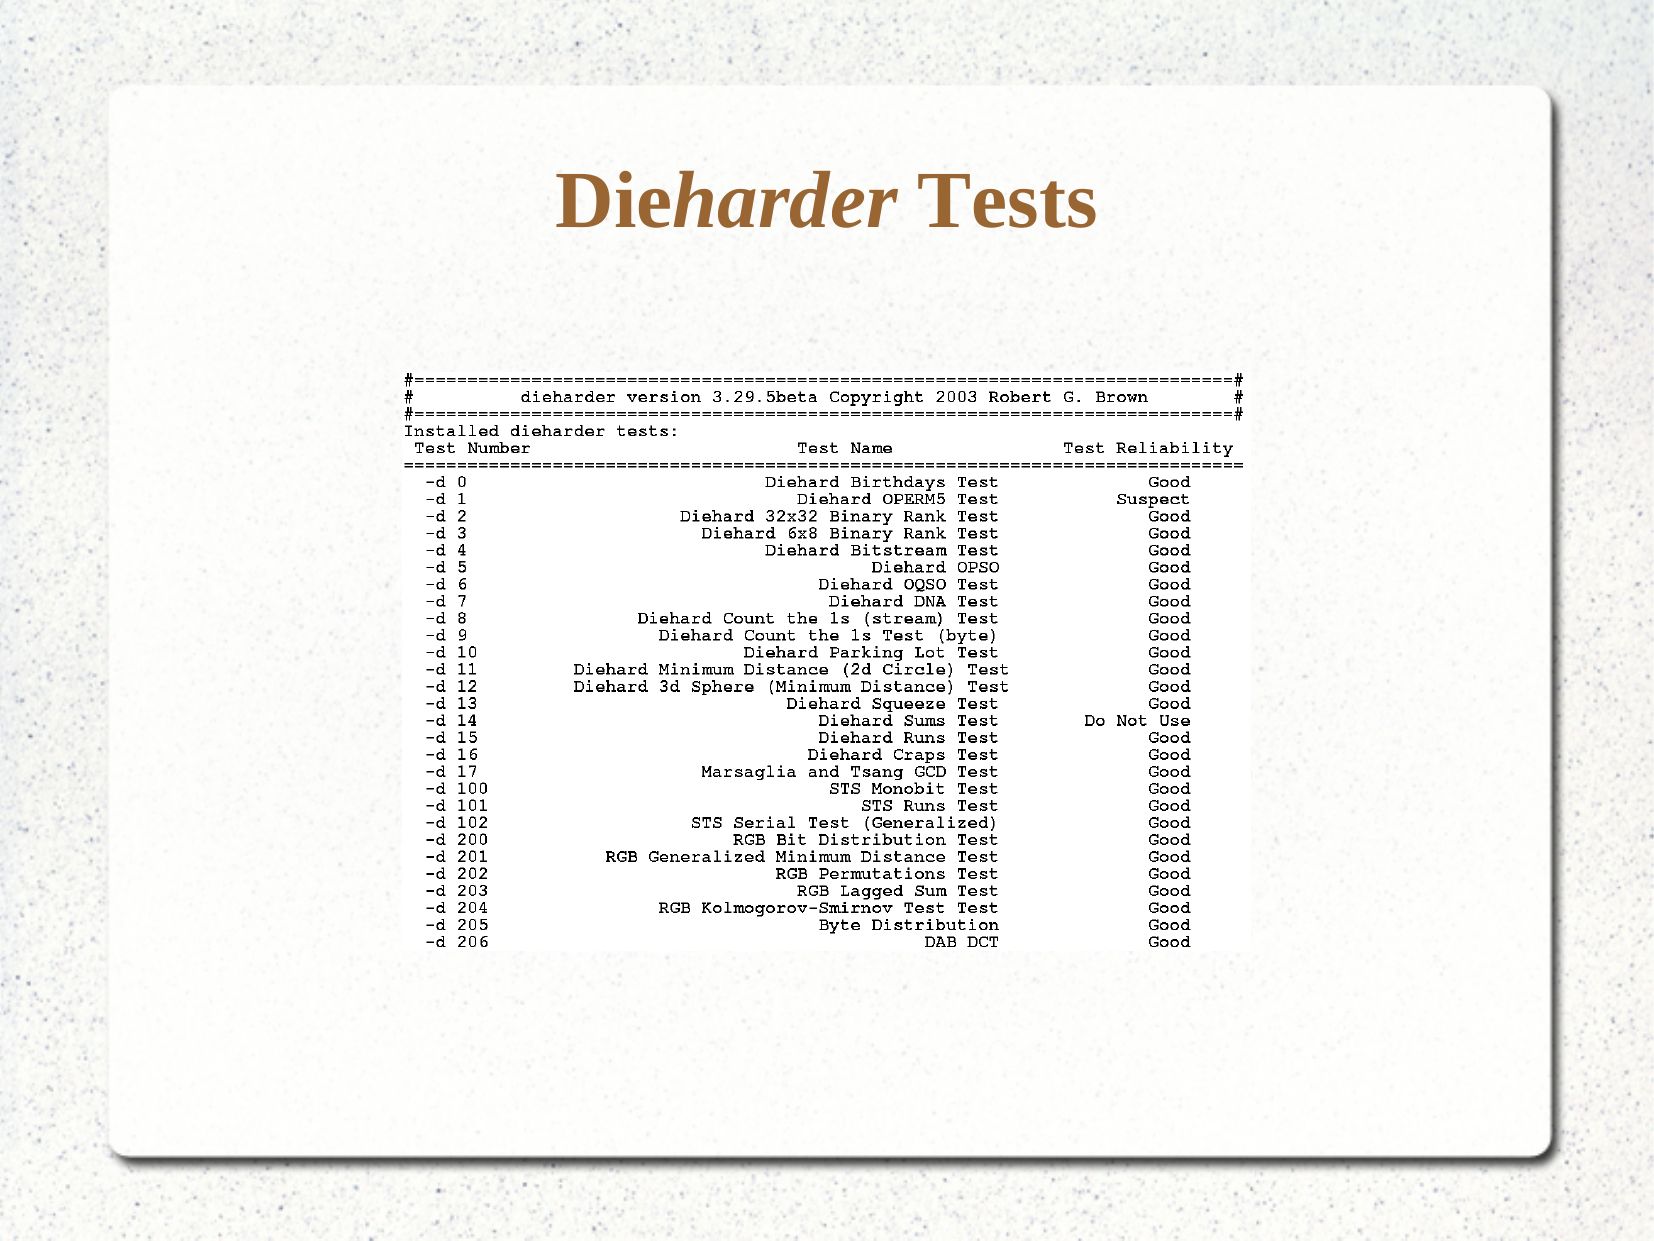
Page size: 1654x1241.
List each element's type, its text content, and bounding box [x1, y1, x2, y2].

title Dieharder Tests [118, 96, 1536, 304]
picture [0, 0, 1654, 1241]
